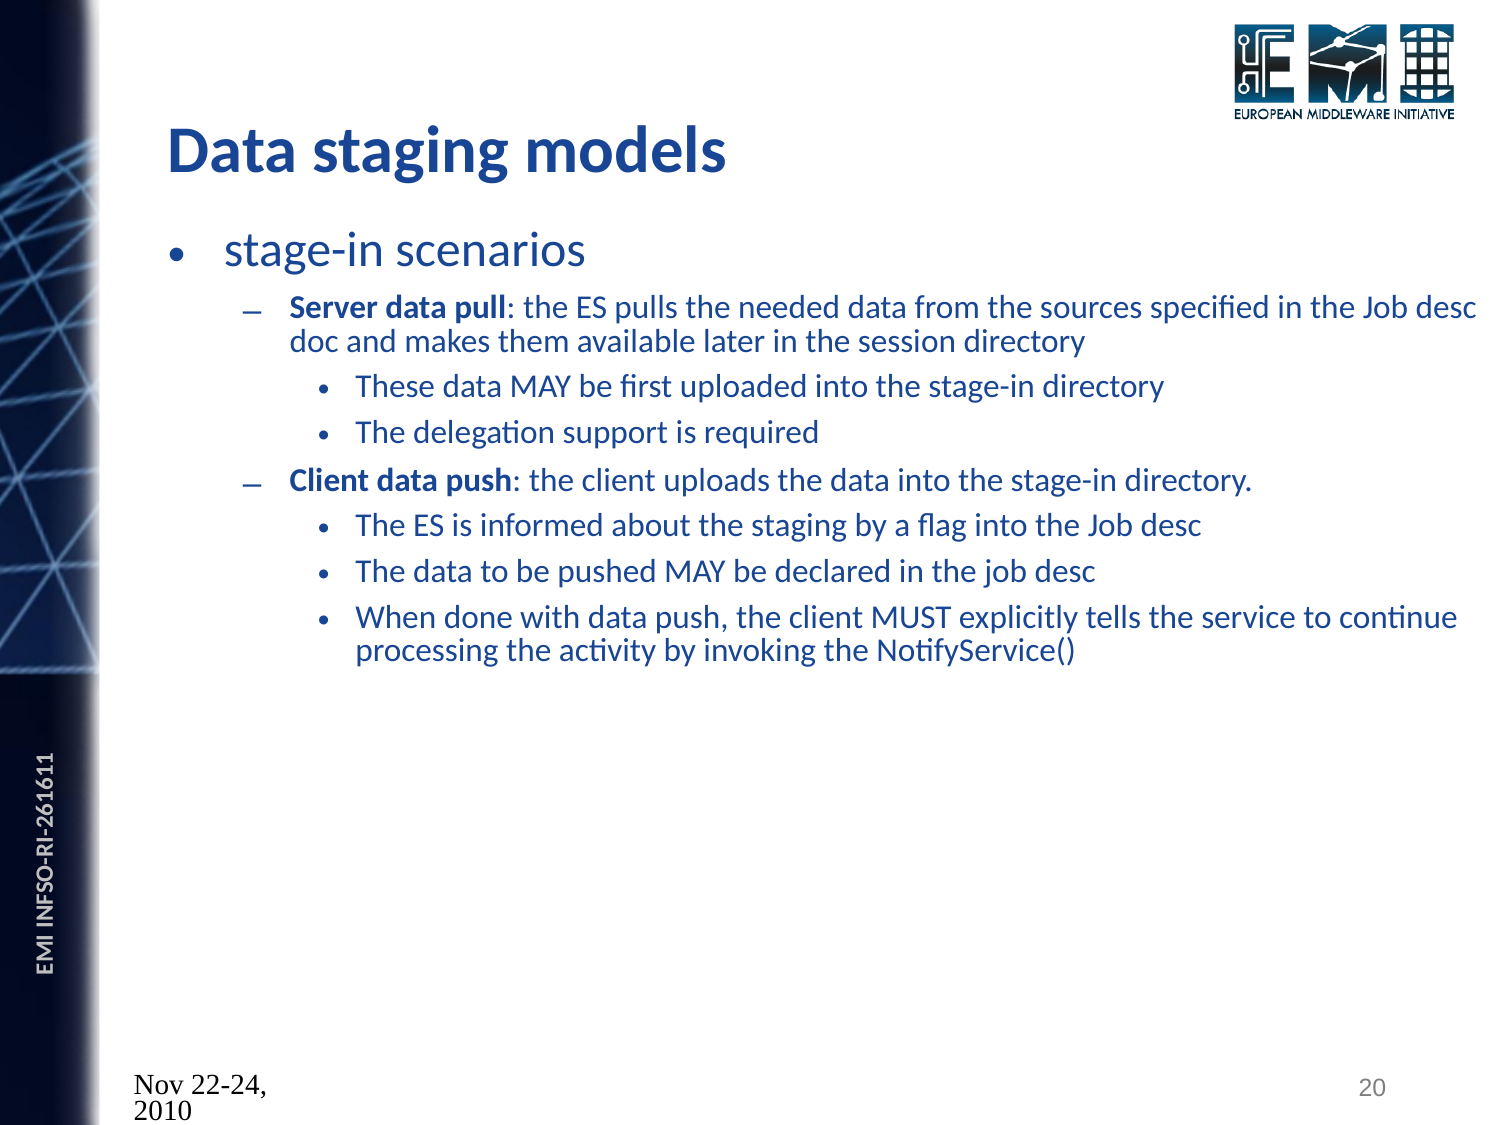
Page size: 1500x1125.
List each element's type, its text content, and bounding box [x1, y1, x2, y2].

text_box Data staging models [153, 115, 1388, 212]
list stage-in scenarios Server data pull: the ES pulls the needed data from the sources specified in the Job desc doc and makes them available later in the session directory These data MAY be first uploaded into the stage-in directory The delegation support is required Client data push: the client uploads the data into the stage-in directory. The ES is informed about the staging by a flag into the Job desc The data to be pushed MAY be declared in the job desc When done with data push, the client MUST explicitly tells the service to continue processing the activity by invoking the NotifyService() [153, 221, 1500, 1053]
text_box <number> [1343, 1063, 1426, 1123]
picture [1185, 8, 1500, 140]
picture [0, 0, 111, 1125]
